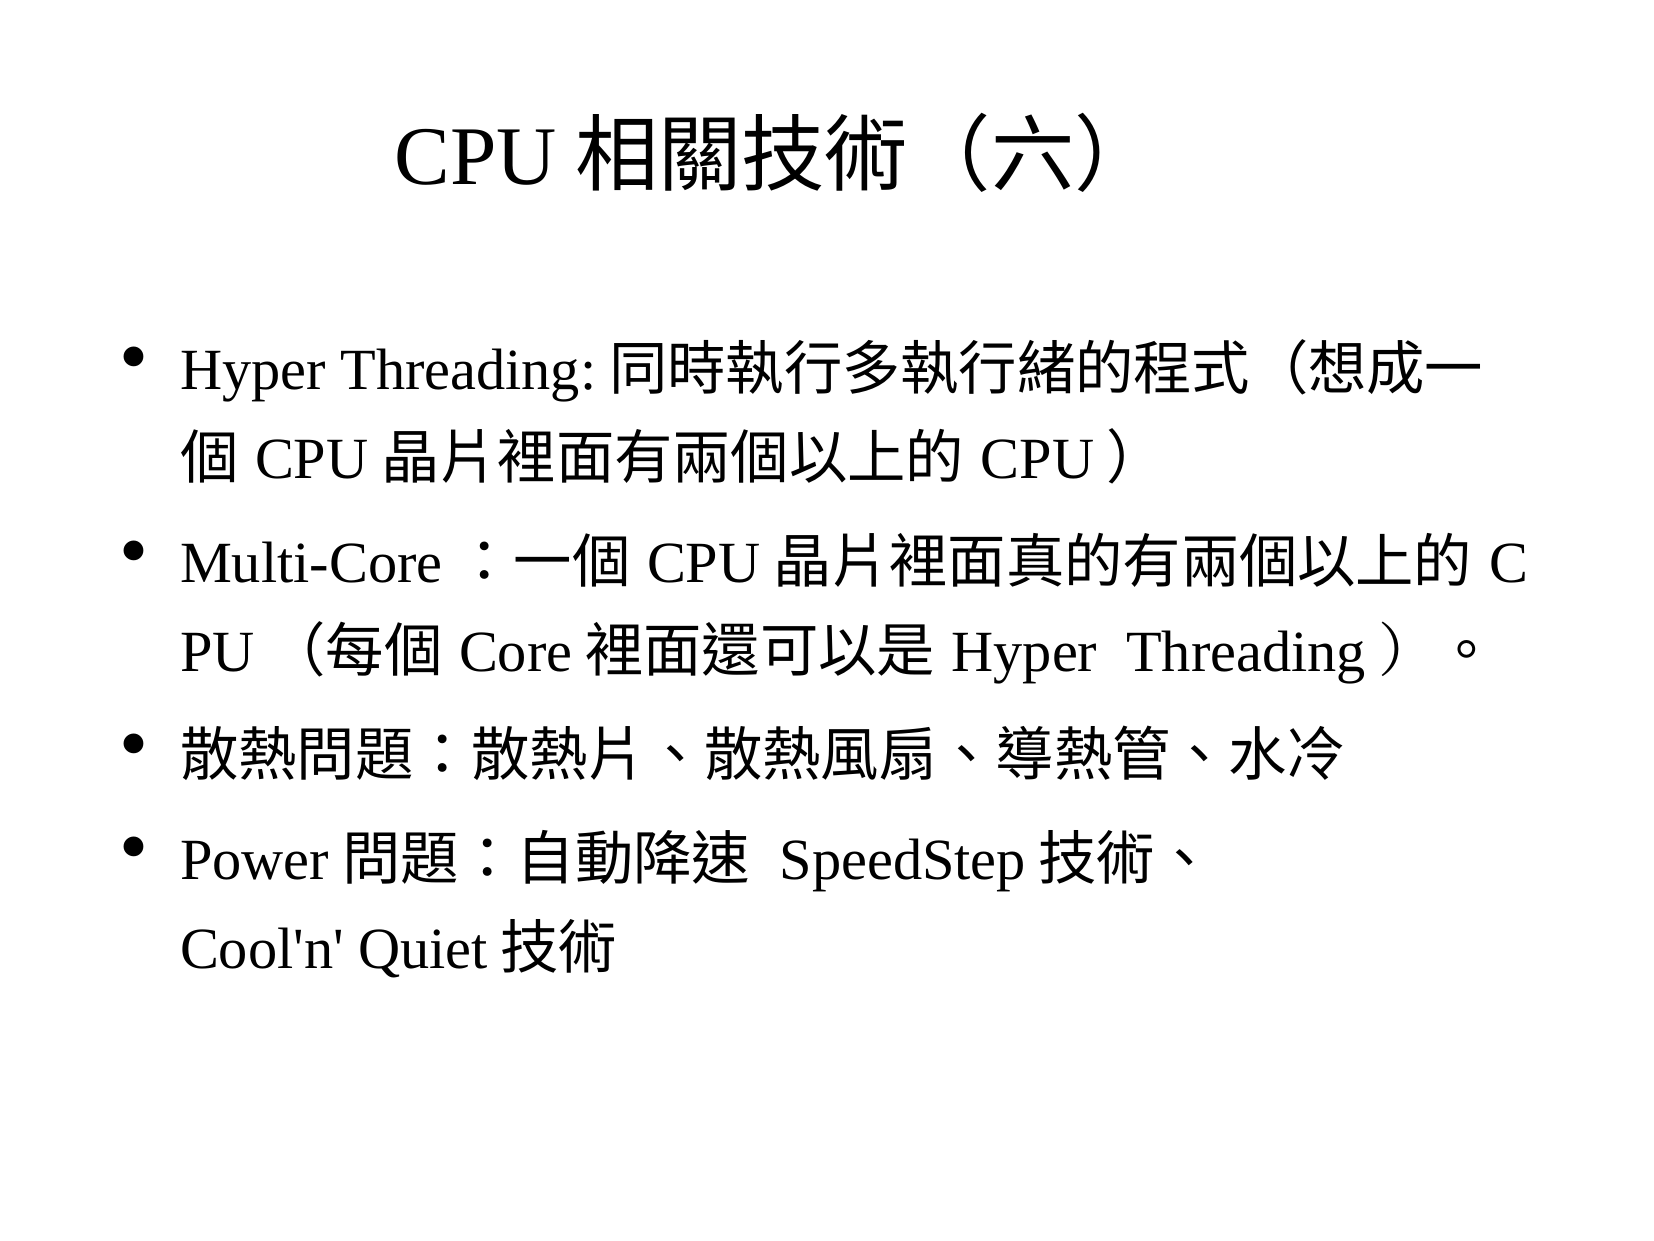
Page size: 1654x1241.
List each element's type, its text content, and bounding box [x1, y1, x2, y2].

list Hyper Threading:同時執行多執行緒的程式（想成一個CPU晶片裡面有兩個以上的CPU） Multi-Core：一個CPU晶片裡面真的有兩個以上的CPU（每個Core裡面還可以是Hyper Threading）。 散熱問題：散熱片、散熱風扇、導熱管、水冷 Power問題：自動降速 SpeedStep技術、 Cool'n' Quiet技術 [124, 316, 1530, 1062]
title CPU相關技術（六） [73, 41, 1479, 249]
